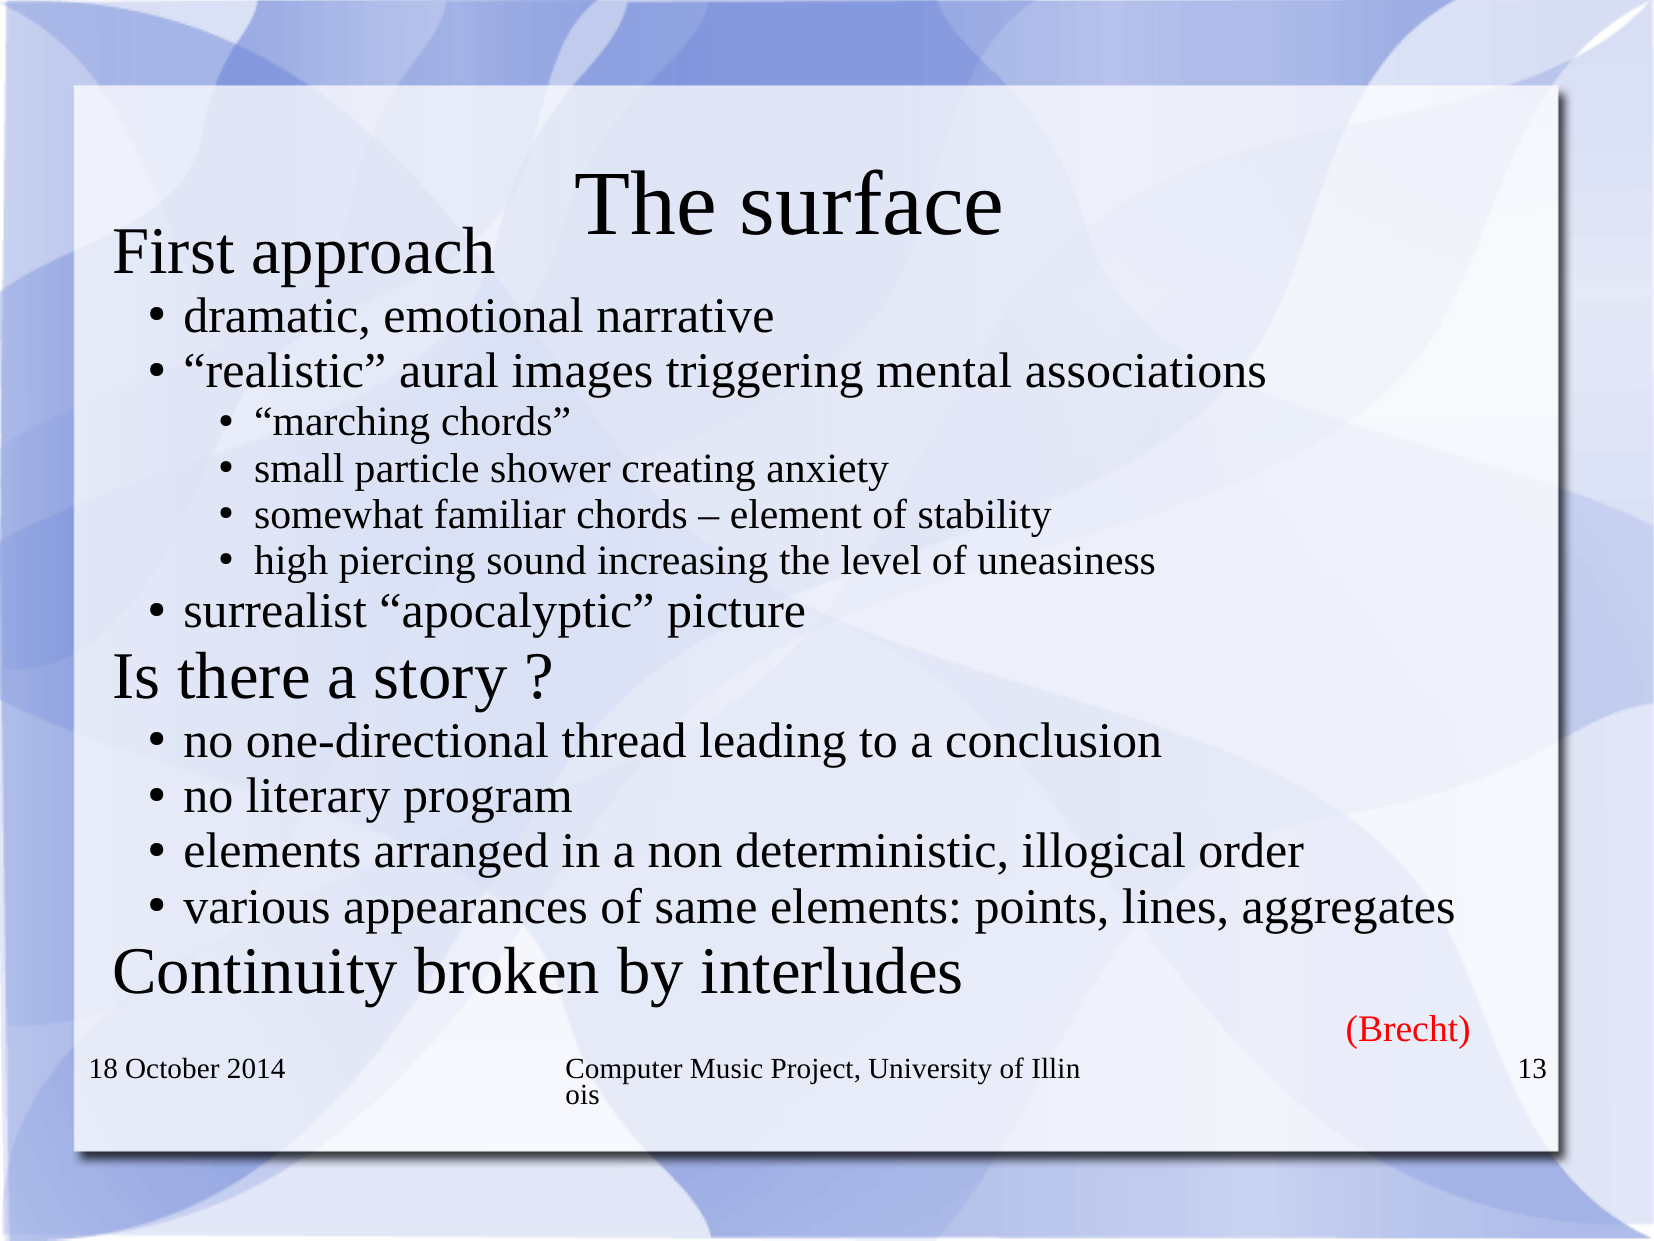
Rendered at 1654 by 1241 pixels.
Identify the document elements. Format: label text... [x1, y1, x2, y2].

subtitle First approach dramatic, emotional narrative “realistic” aural images triggering mental associations “marching chords” small particle shower creating anxiety somewhat familiar chords – element of stability high piercing sound increasing the level of uneasiness surrealist “apocalyptic” picture Is there a story ? no one-directional thread leading to a conclusion no literary program elements arranged in a non deterministic, illogical order various appearances of same elements: points, lines, aggregates Continuity broken by interludes (Brecht) [112, 214, 1471, 1096]
picture [0, 0, 1654, 1241]
title The surface [75, 107, 1528, 301]
